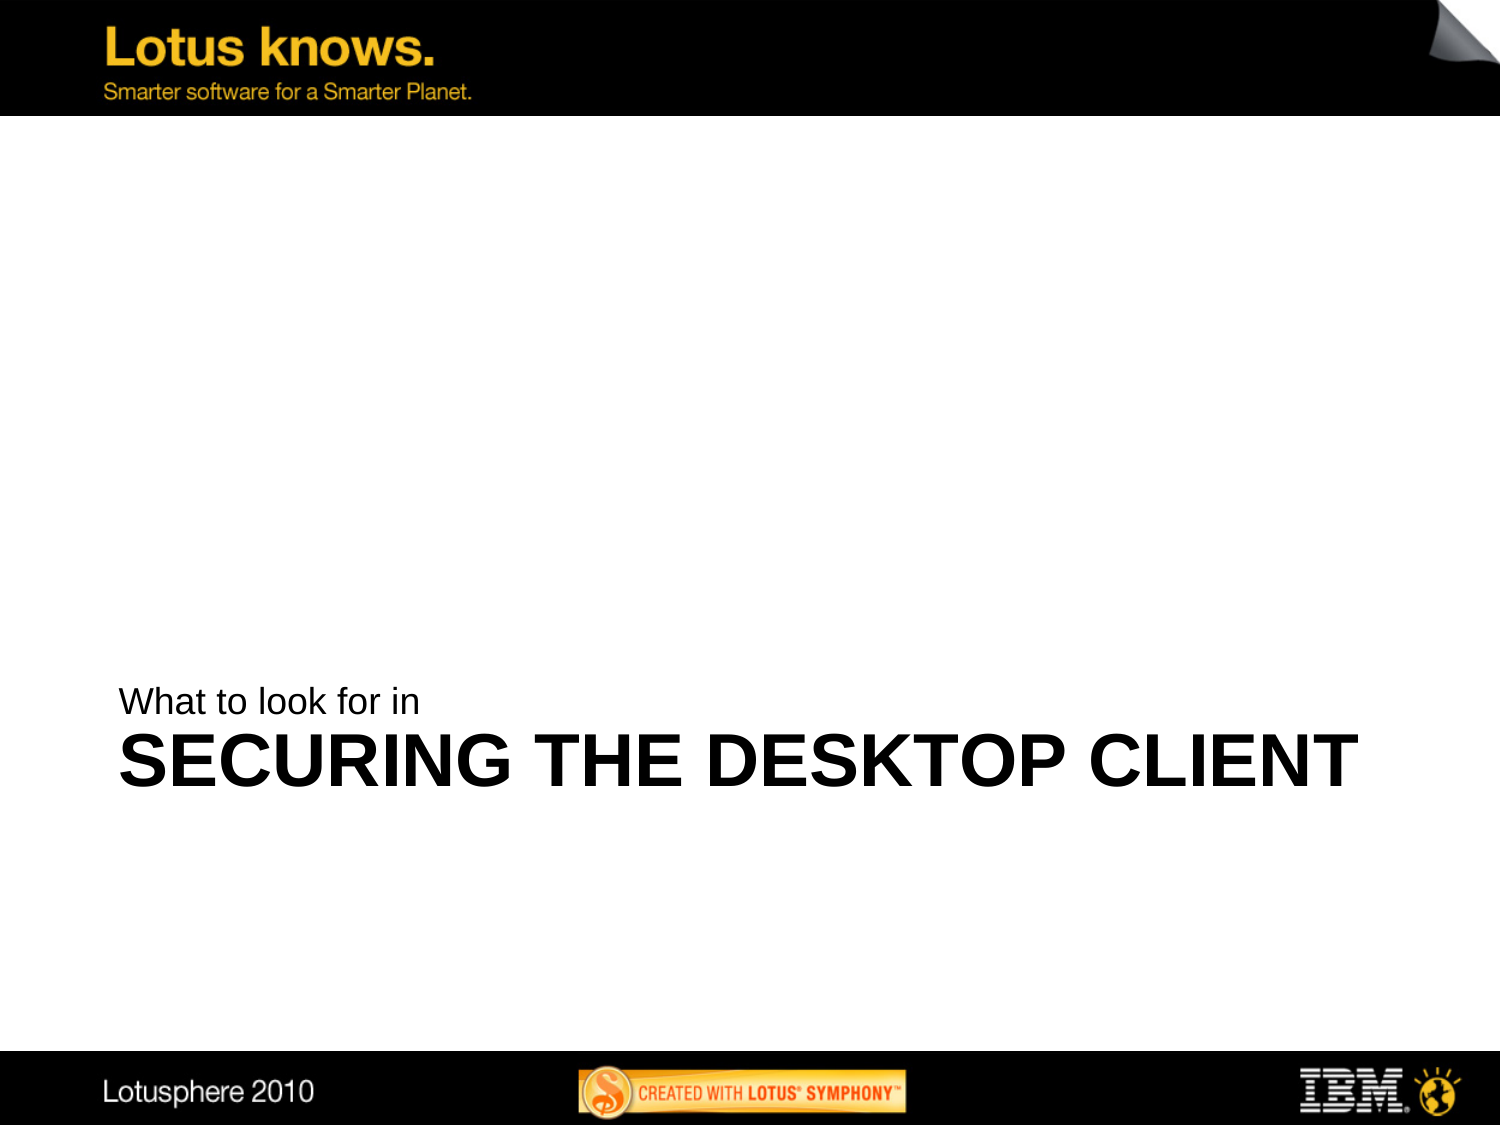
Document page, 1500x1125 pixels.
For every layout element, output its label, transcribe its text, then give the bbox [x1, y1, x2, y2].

title SECURING THE DESKTOP CLIENT [118, 723, 1394, 947]
picture [0, 0, 1500, 114]
picture [0, 1053, 1500, 1125]
list What to look for in [118, 476, 1394, 723]
